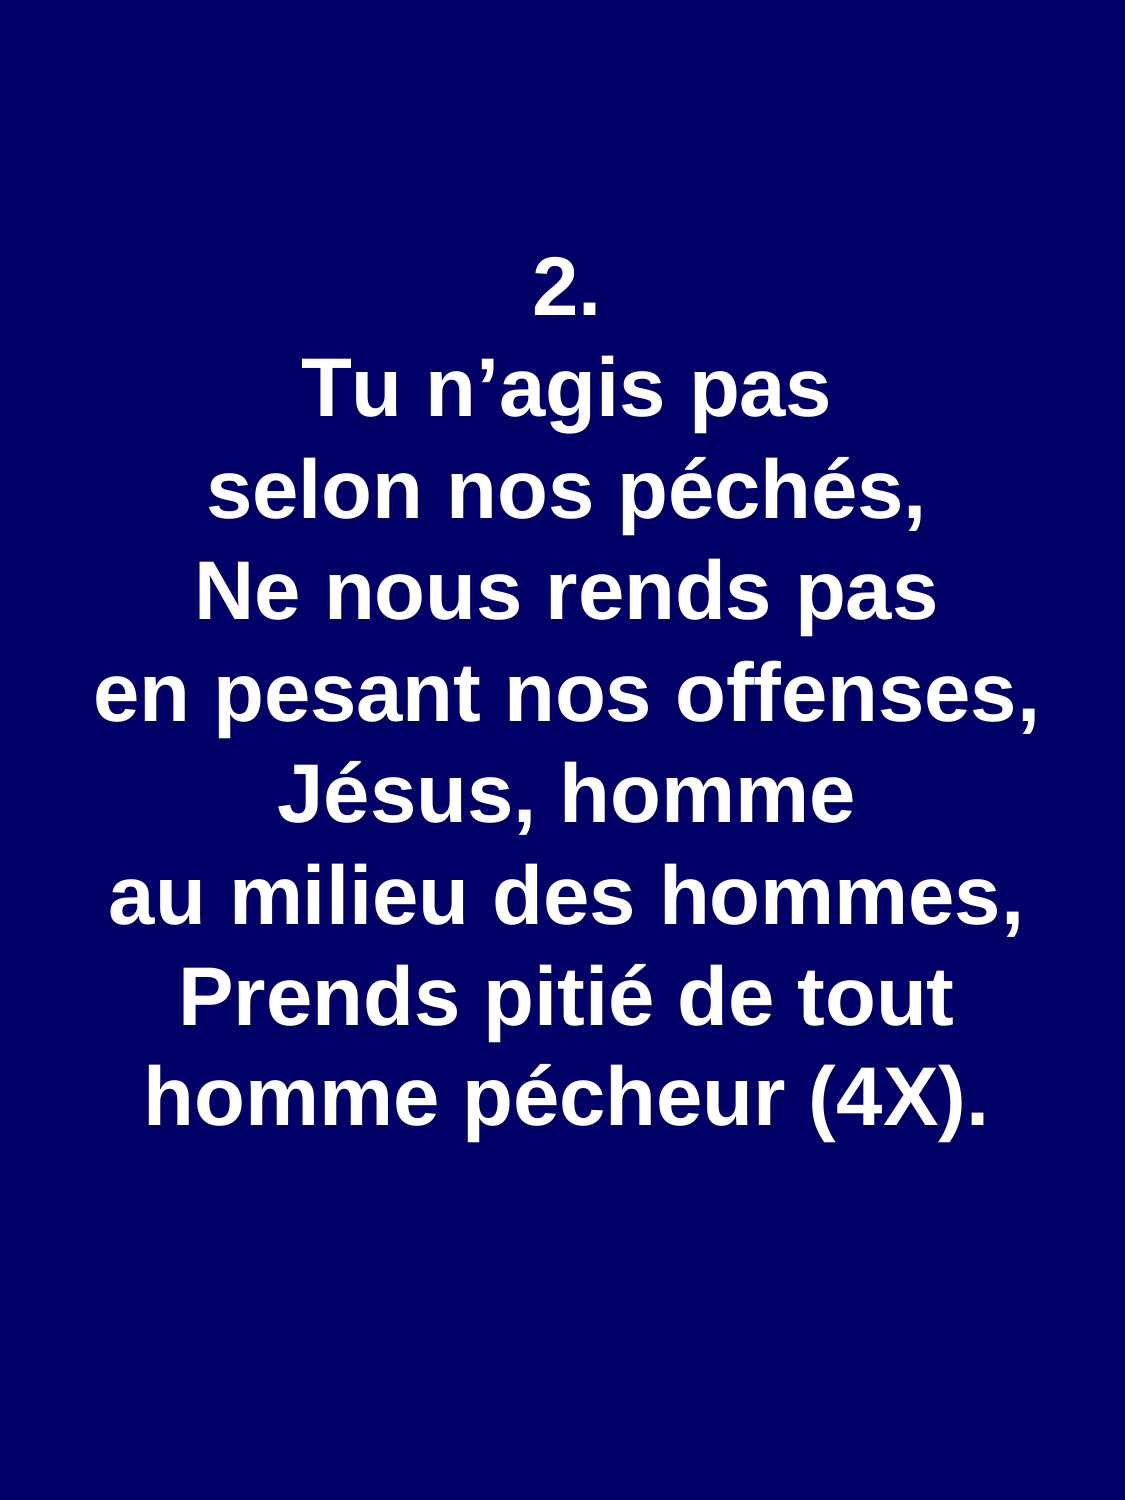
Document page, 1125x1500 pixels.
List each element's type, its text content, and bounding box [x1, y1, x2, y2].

text_box 2. Tu n’agis pas selon nos péchés, Ne nous rends pas en pesant nos offenses, Jésus, homme au milieu des hommes, Prends pitié de tout homme pécheur (4X). [59, 224, 1075, 1143]
